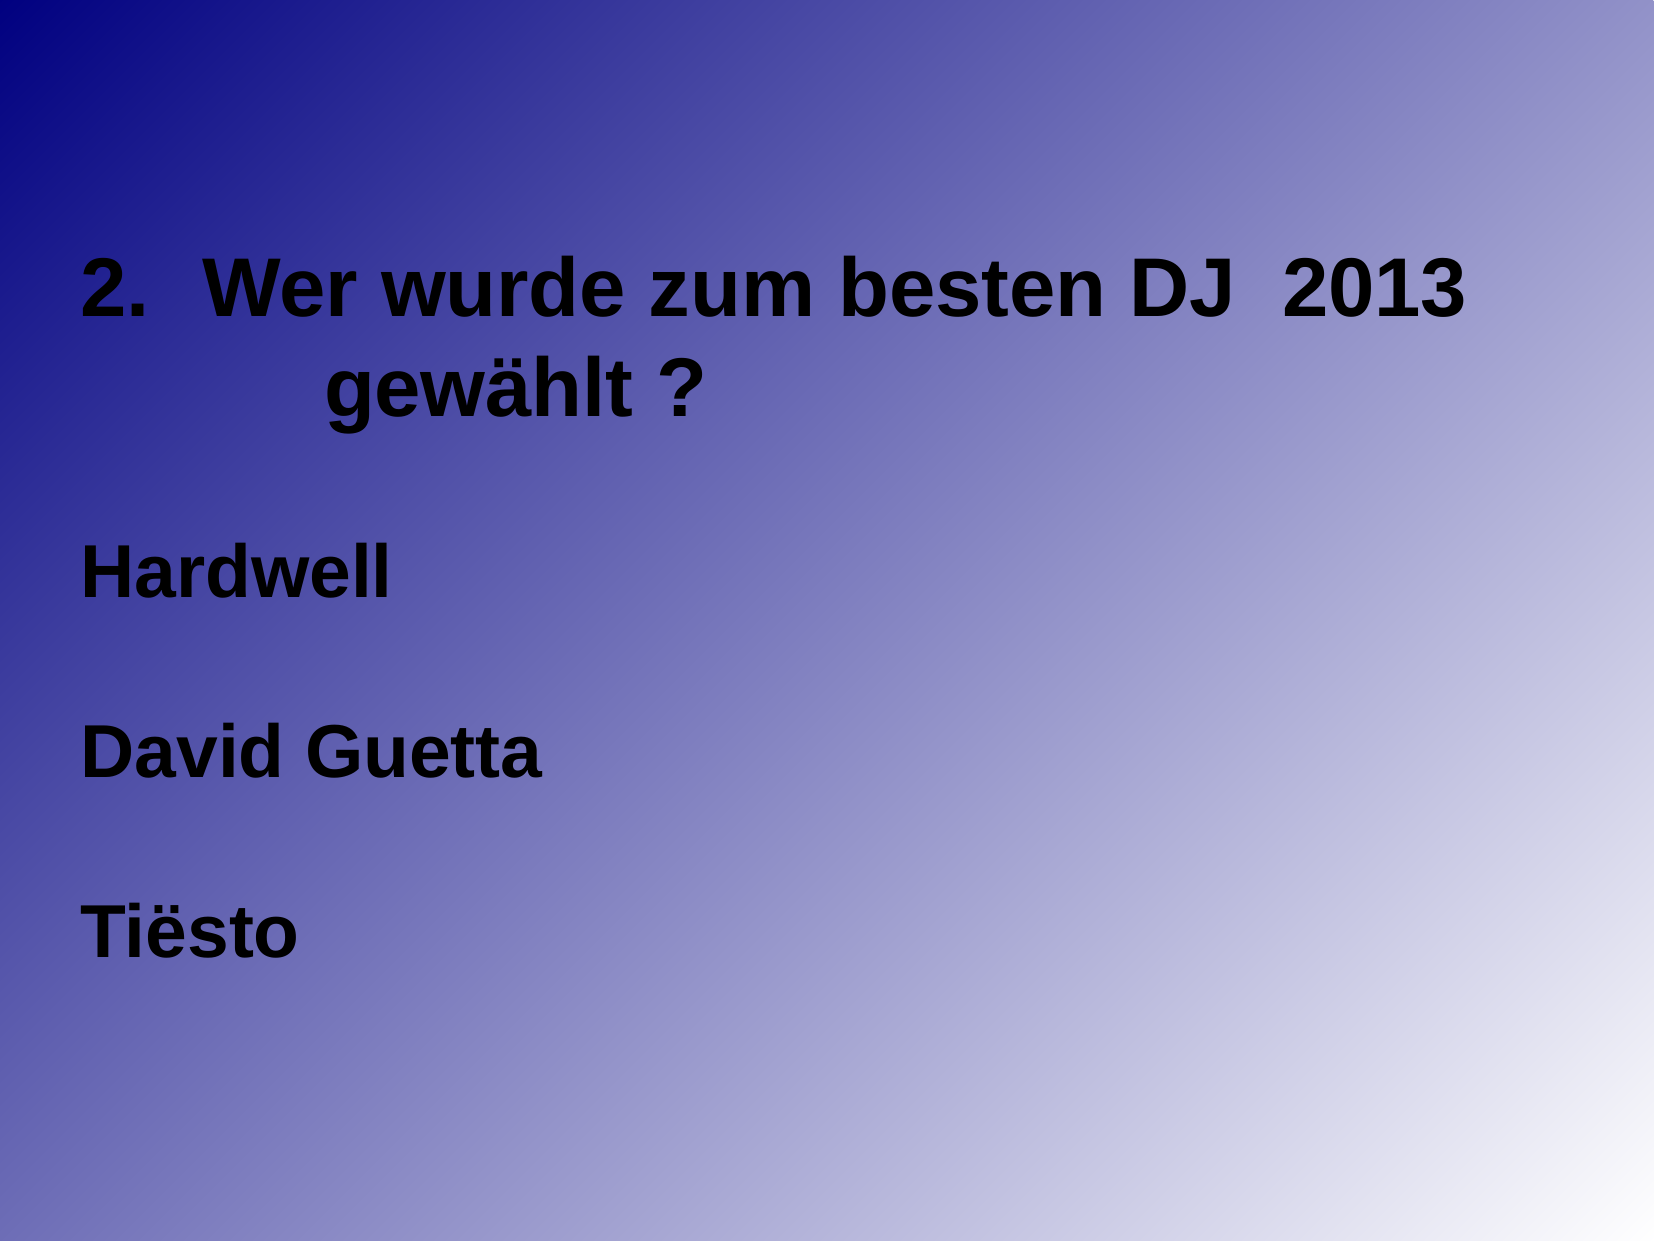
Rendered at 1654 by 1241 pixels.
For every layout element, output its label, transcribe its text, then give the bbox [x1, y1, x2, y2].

text_box Wer wurde zum besten DJ 2013 gewählt ? Hardwell David Guetta Tiësto [65, 225, 1654, 1030]
